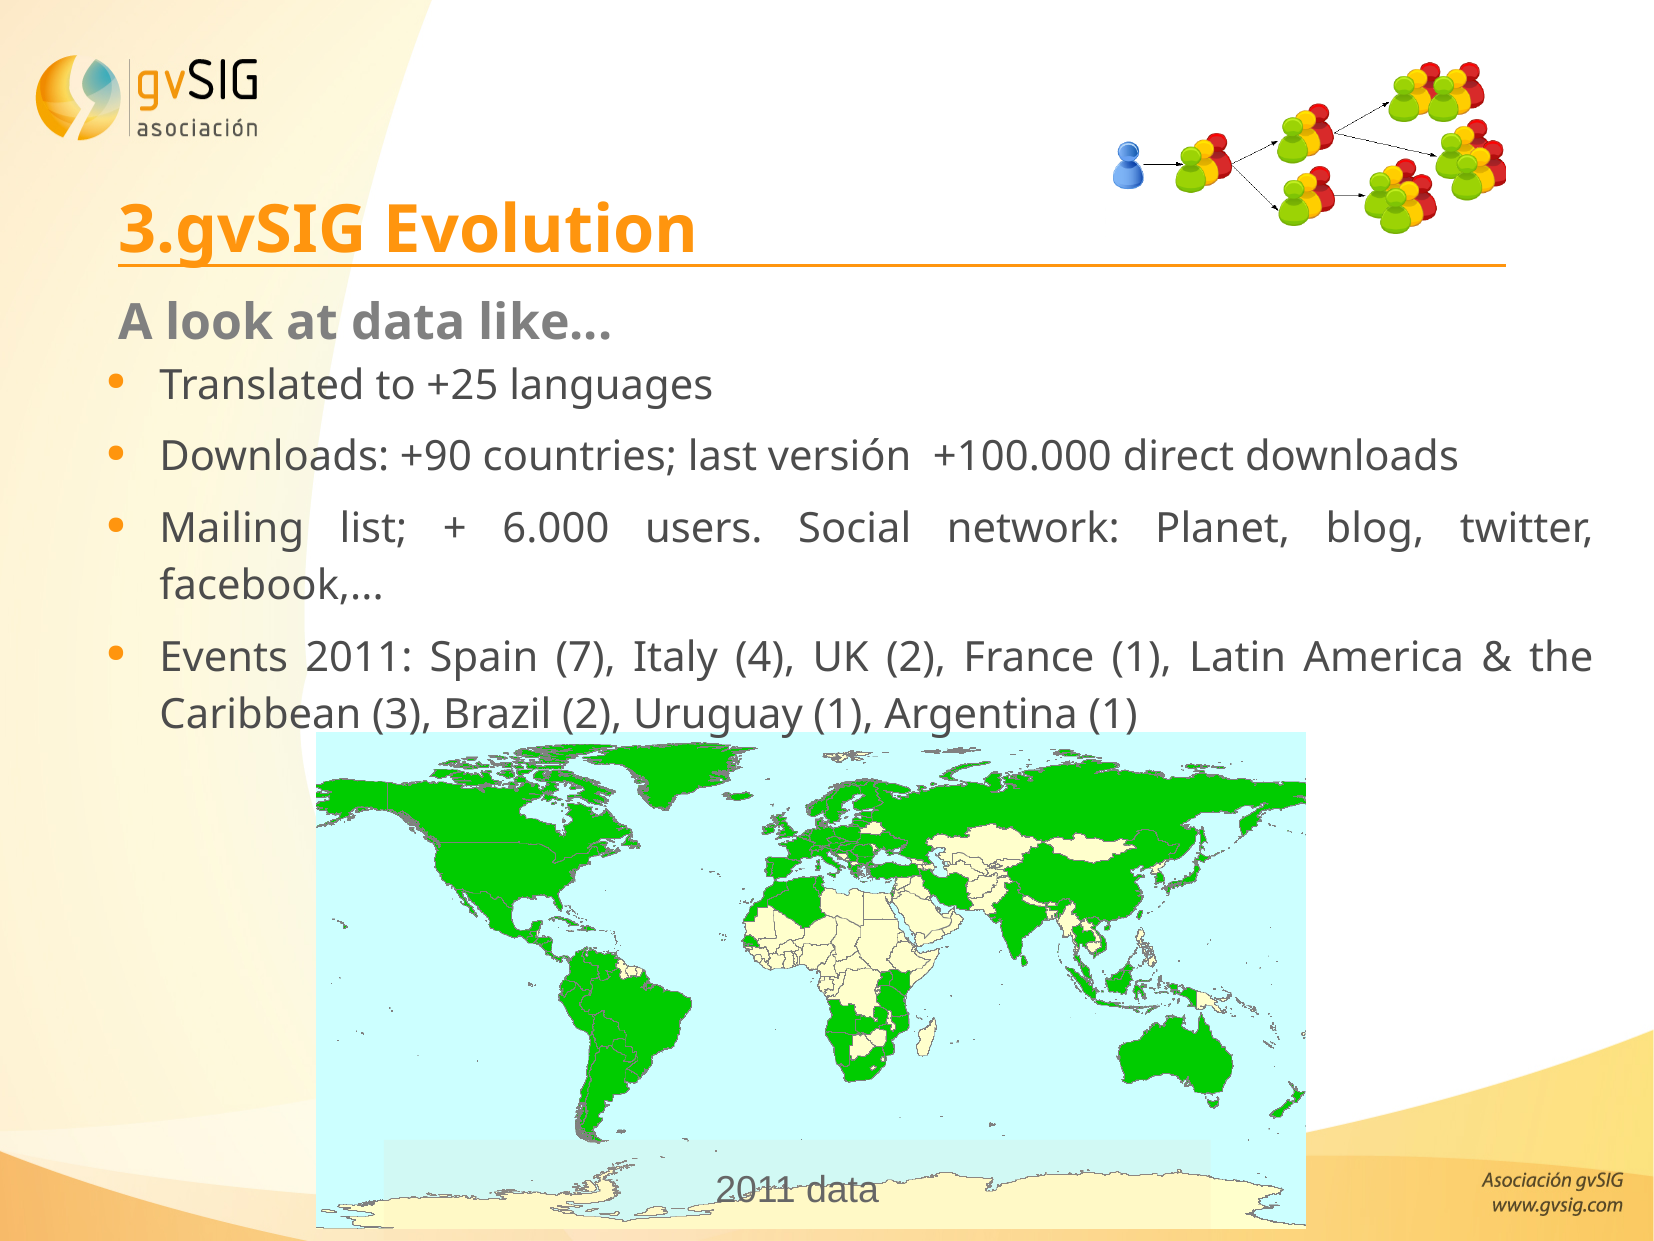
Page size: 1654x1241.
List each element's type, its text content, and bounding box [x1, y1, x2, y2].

text_box 2011 data [383, 1139, 1211, 1241]
title 3.gvSIG Evolution [118, 177, 1607, 276]
title A look at data like... [118, 276, 857, 354]
picture [0, 0, 1654, 1241]
list Translated to +25 languages Downloads: +90 countries; last versión +100.000 direct downloads Mailing list; + 6.000 users. Social network: Planet, blog, twitter, facebook,... Events 2011: Spain (7), Italy (4), UK (2), France (1), Latin America & the Caribbean (3), Brazil (2), Uruguay (1), Argentina (1) [88, 354, 1595, 690]
